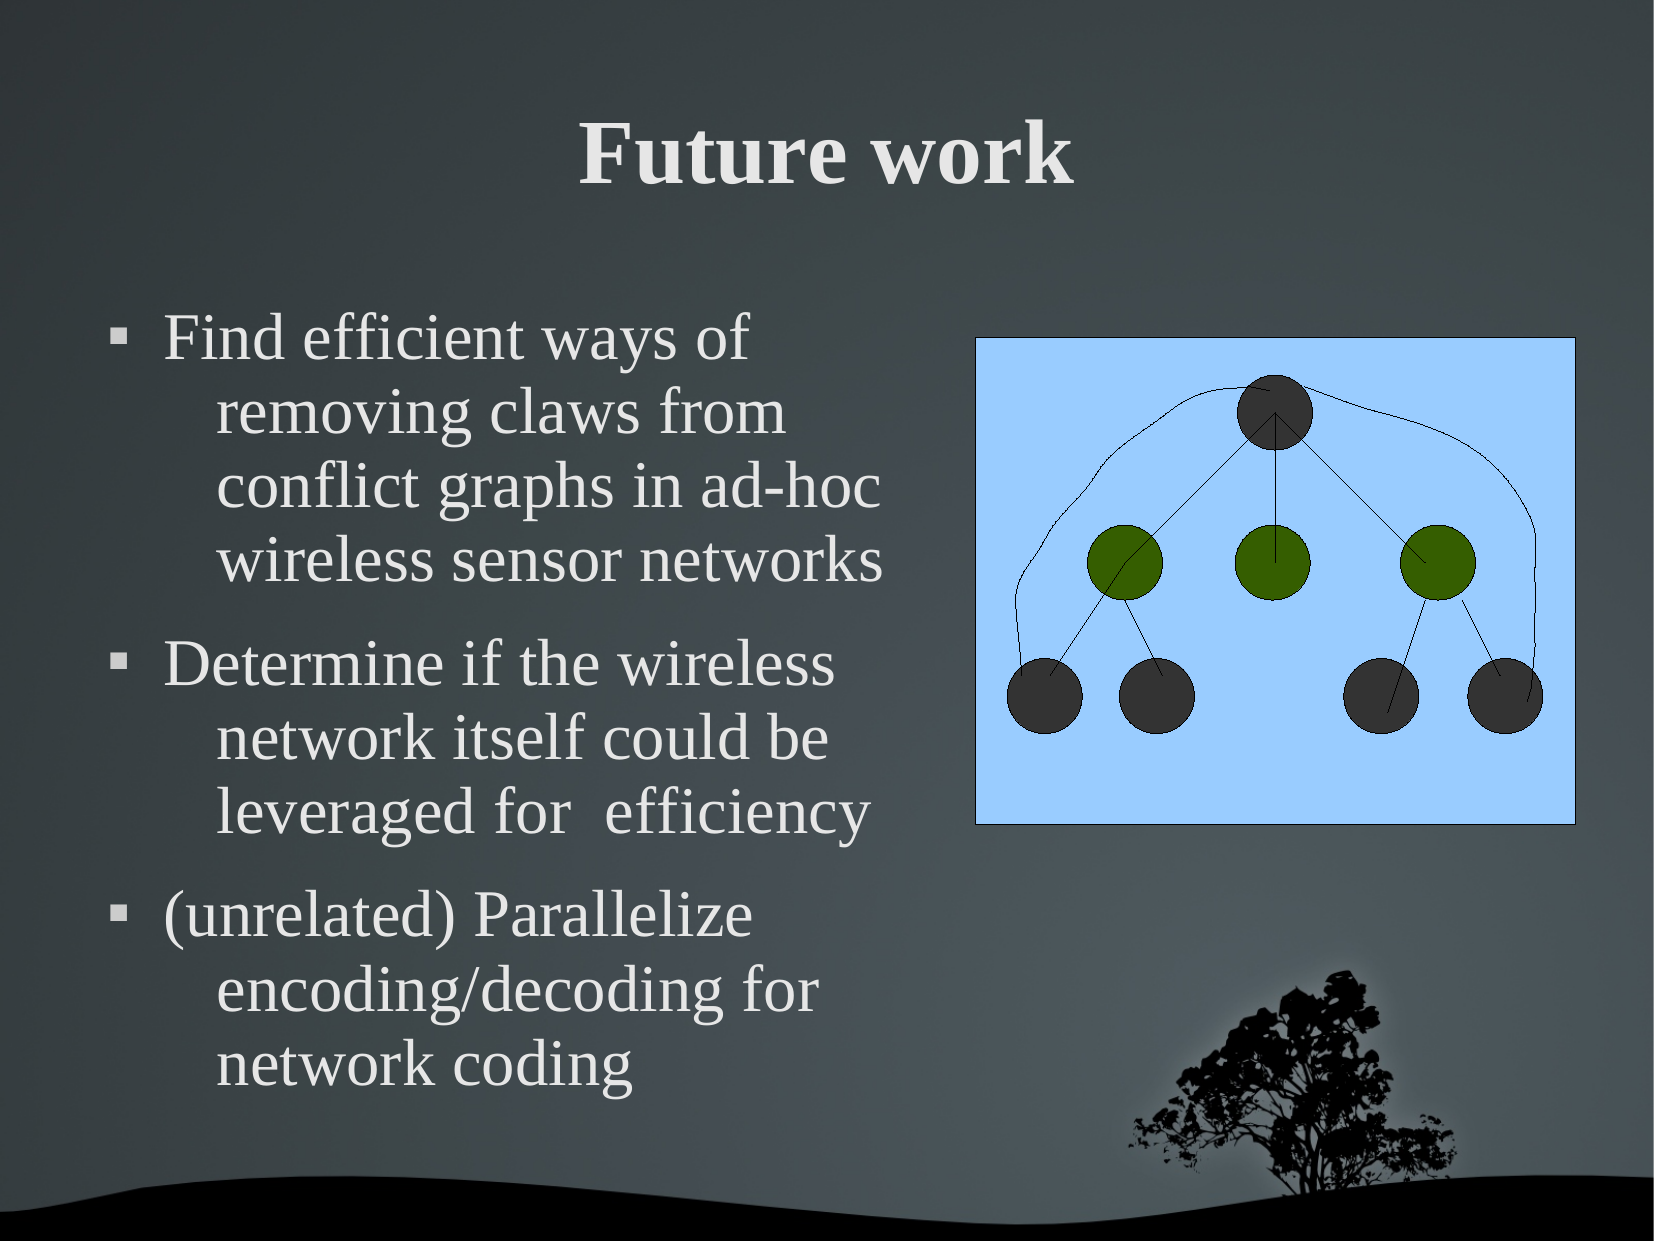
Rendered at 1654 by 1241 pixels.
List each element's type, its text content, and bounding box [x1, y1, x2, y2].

title Future work [82, 49, 1571, 257]
list Find efficient ways of removing claws from conflict graphs in ad-hoc wireless sensor networks Determine if the wireless network itself could be leveraged for efficiency (unrelated) Parallelize encoding/decoding for network coding [75, 300, 938, 1167]
text_box [975, 337, 1576, 825]
picture [0, 0, 1654, 1241]
